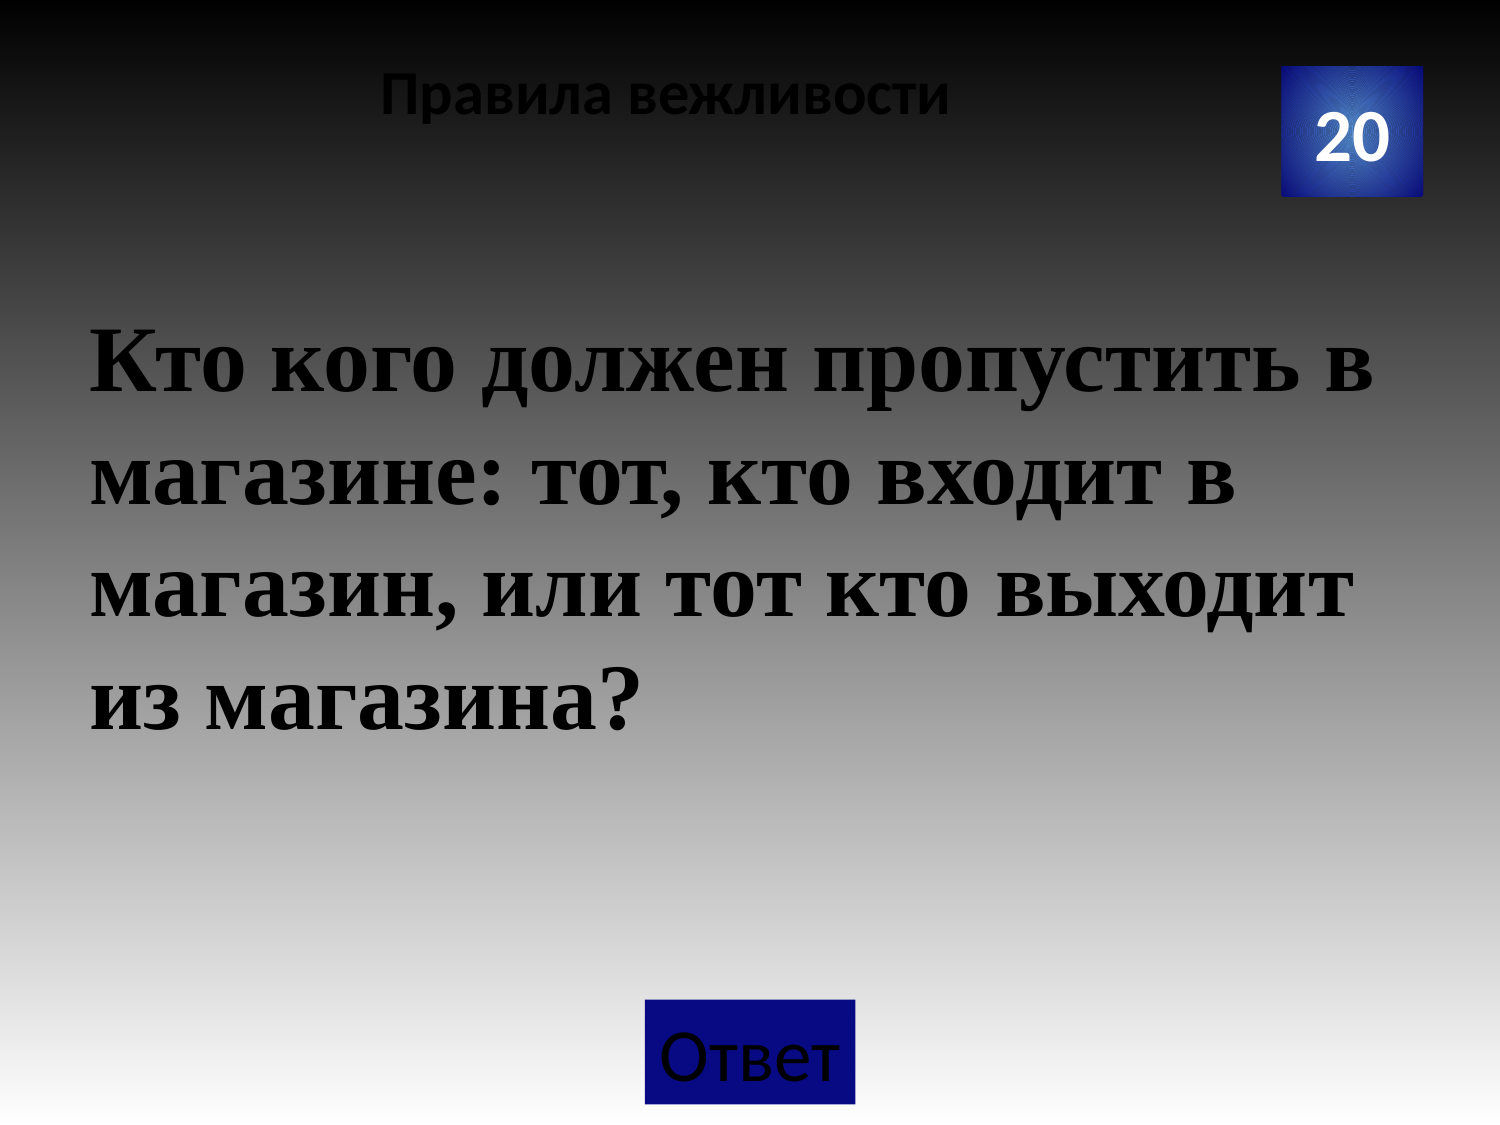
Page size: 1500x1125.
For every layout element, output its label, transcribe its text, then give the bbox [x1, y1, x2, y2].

title Правила вежливости [75, 45, 1258, 233]
list Кто кого должен пропустить в магазине: тот, кто входит в магазин, или тот кто выходит из магазина? [75, 290, 1425, 1000]
text_box 20 [1281, 66, 1424, 197]
